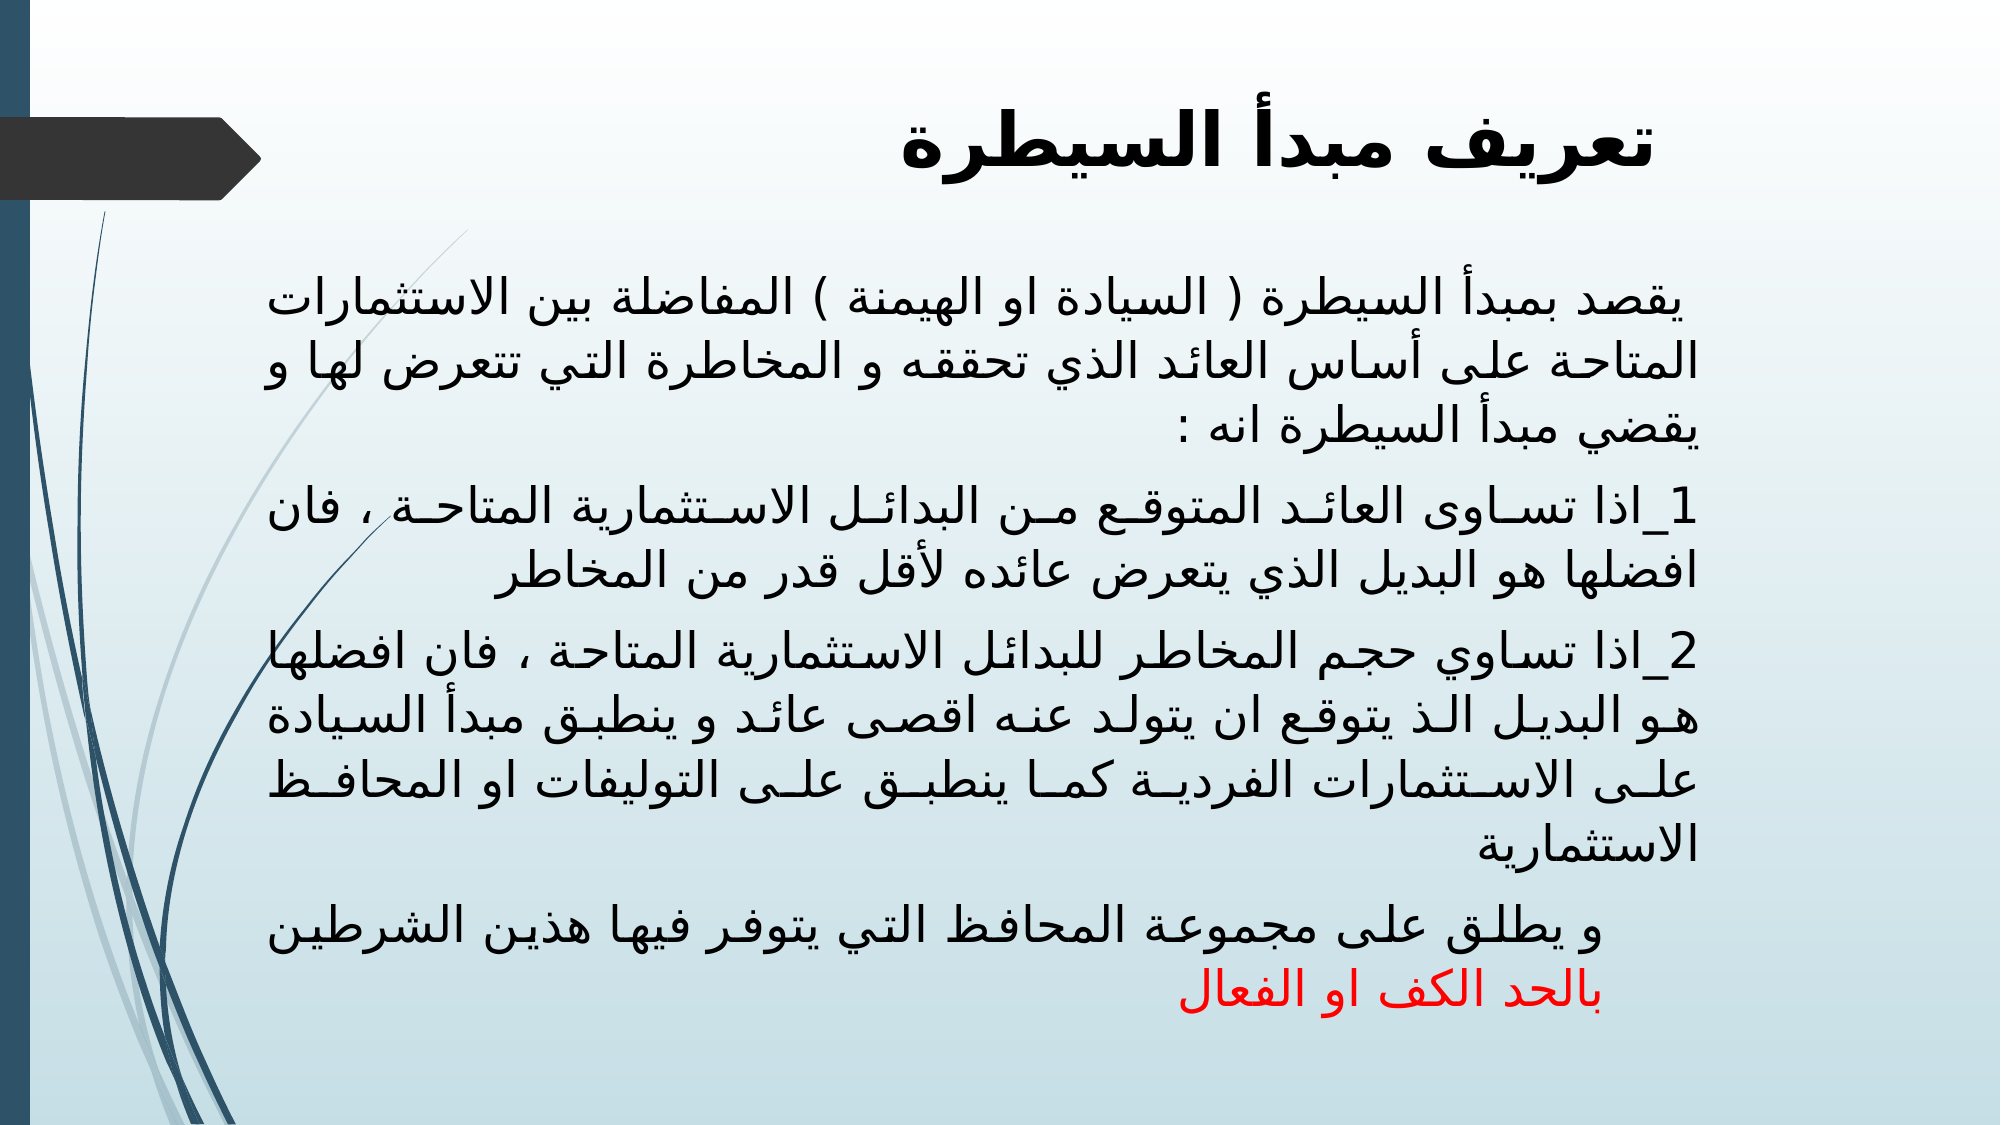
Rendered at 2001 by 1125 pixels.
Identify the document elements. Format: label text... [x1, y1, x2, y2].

text_box يقصد بمبدأ السيطرة ( السيادة او الهيمنة ) المفاضلة بين الاستثمارات المتاحة على أساس العائد الذي تحققه و المخاطرة التي تتعرض لها و يقضي مبدأ السيطرة انه : 1_اذا تساوى العائد المتوقع من البدائل الاستثمارية المتاحة ، فان افضلها هو البديل الذي يتعرض عائده لأقل قدر من المخاطر 2_اذا تساوي حجم المخاطر للبدائل الاستثمارية المتاحة ، فان افضلها هو البديل الذ يتوقع ان يتولد عنه اقصى عائد و ينطبق مبدأ السيادة على الاستثمارات الفردية كما ينطبق على التوليفات او المحافظ الاستثمارية و يطلق على مجموعة المحافظ التي يتوفر فيها هذين الشرطين بالحد الكف او الفعال [251, 253, 1716, 1024]
text_box تعريف مبدأ السيطرة [886, 84, 1686, 189]
